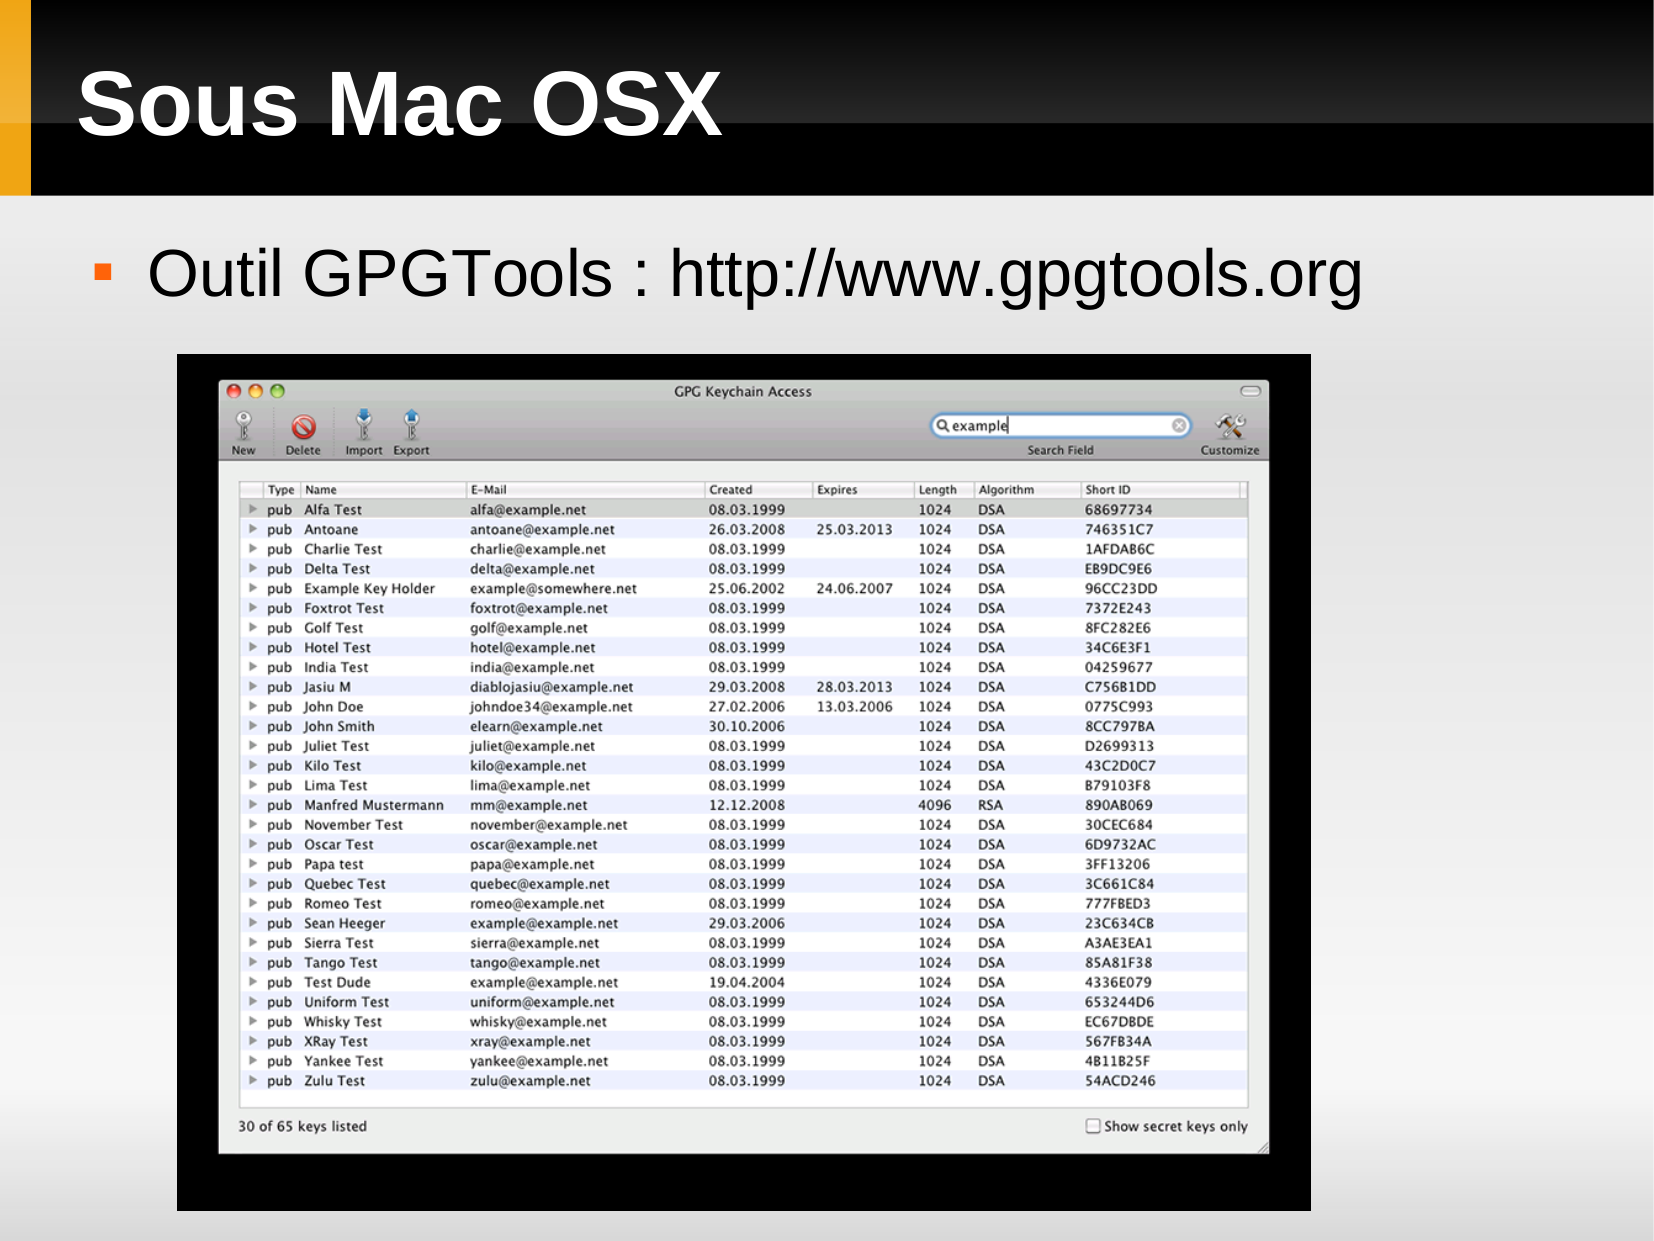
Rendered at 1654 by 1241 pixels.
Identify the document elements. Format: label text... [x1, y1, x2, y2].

list Outil GPGTools : http://www.gpgtools.org [76, 236, 1565, 330]
picture [0, 0, 1654, 1241]
title Sous Mac OSX [76, 0, 1565, 208]
